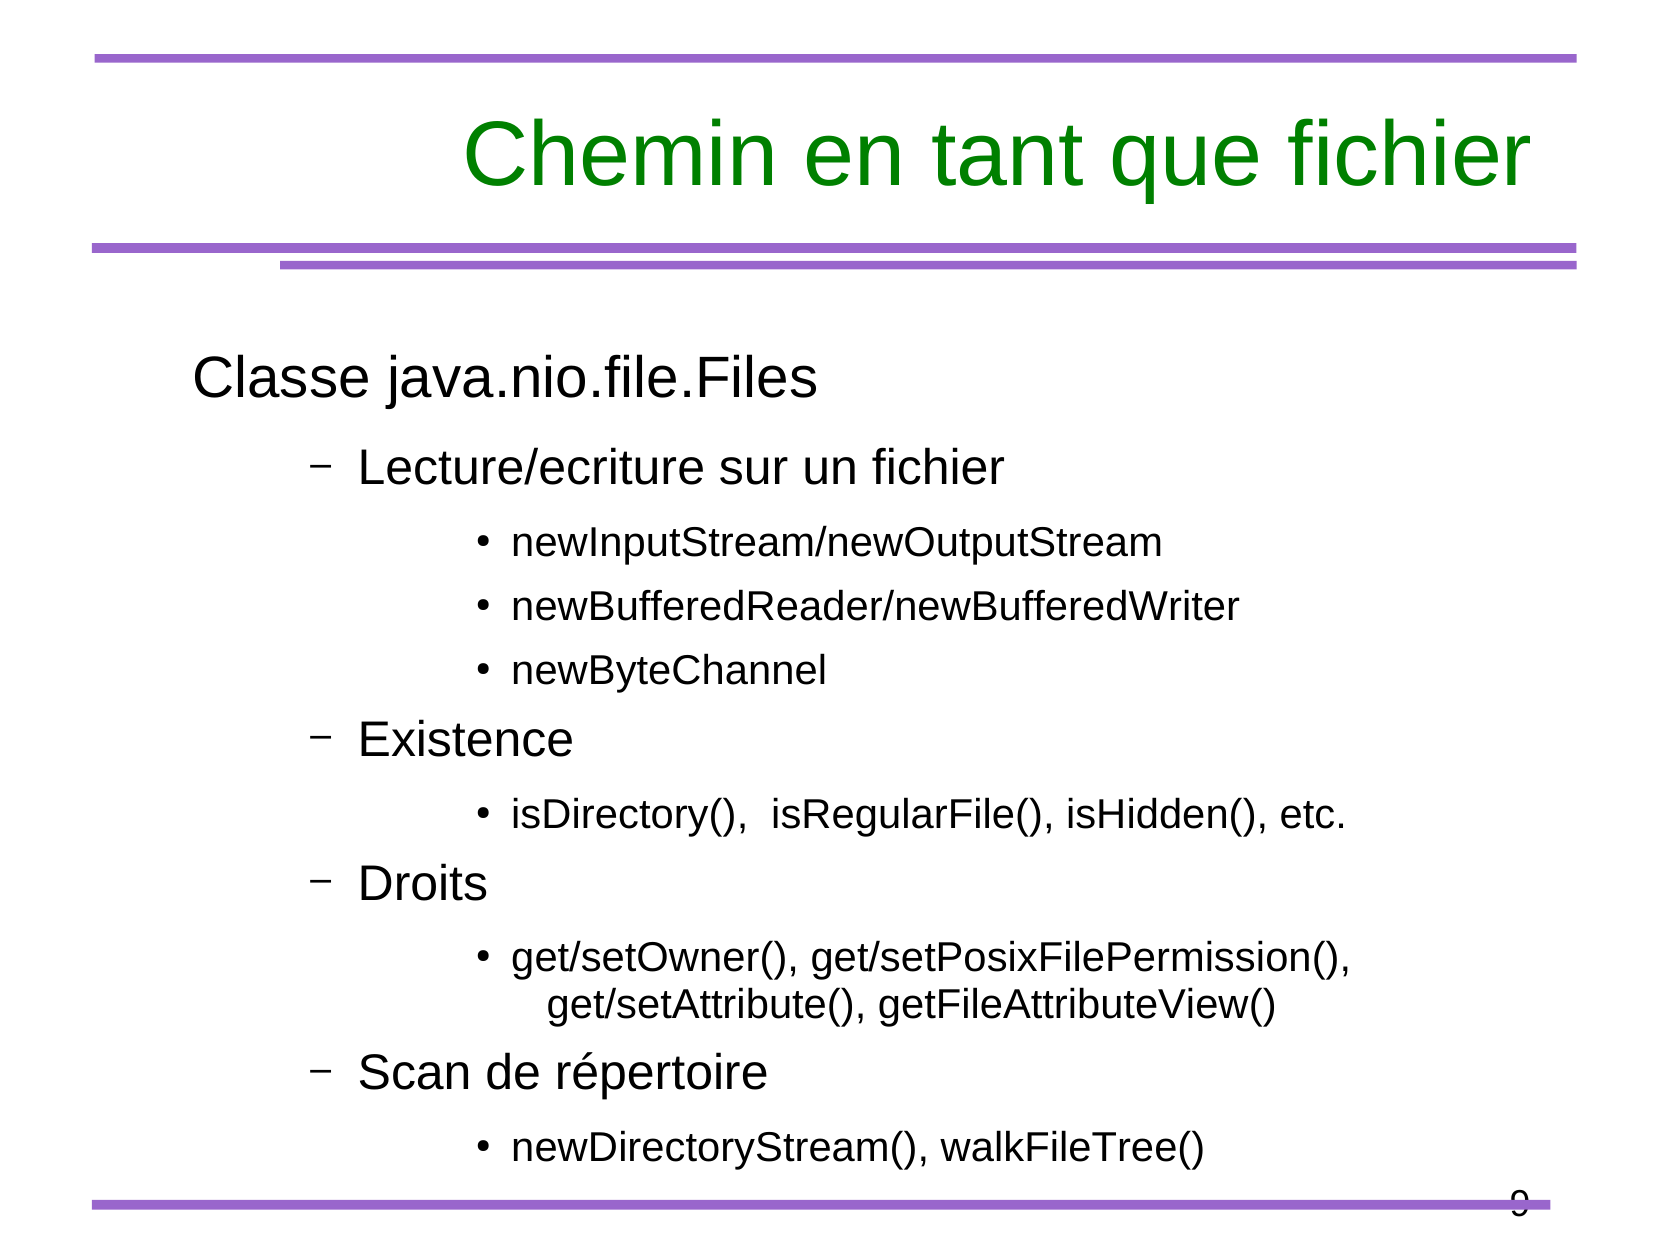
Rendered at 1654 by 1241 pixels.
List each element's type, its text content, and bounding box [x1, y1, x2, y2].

title Chemin en tant que fichier [121, 49, 1534, 257]
list Classe java.nio.file.Files Lecture/ecriture sur un fichier newInputStream/newOutputStream newBufferedReader/newBufferedWriter newByteChannel Existence isDirectory(), isRegularFile(), isHidden(), etc. Droits get/setOwner(), get/setPosixFilePermission(), get/setAttribute(), getFileAttributeView() Scan de répertoire newDirectoryStream(), walkFileTree() [121, 344, 1534, 1171]
